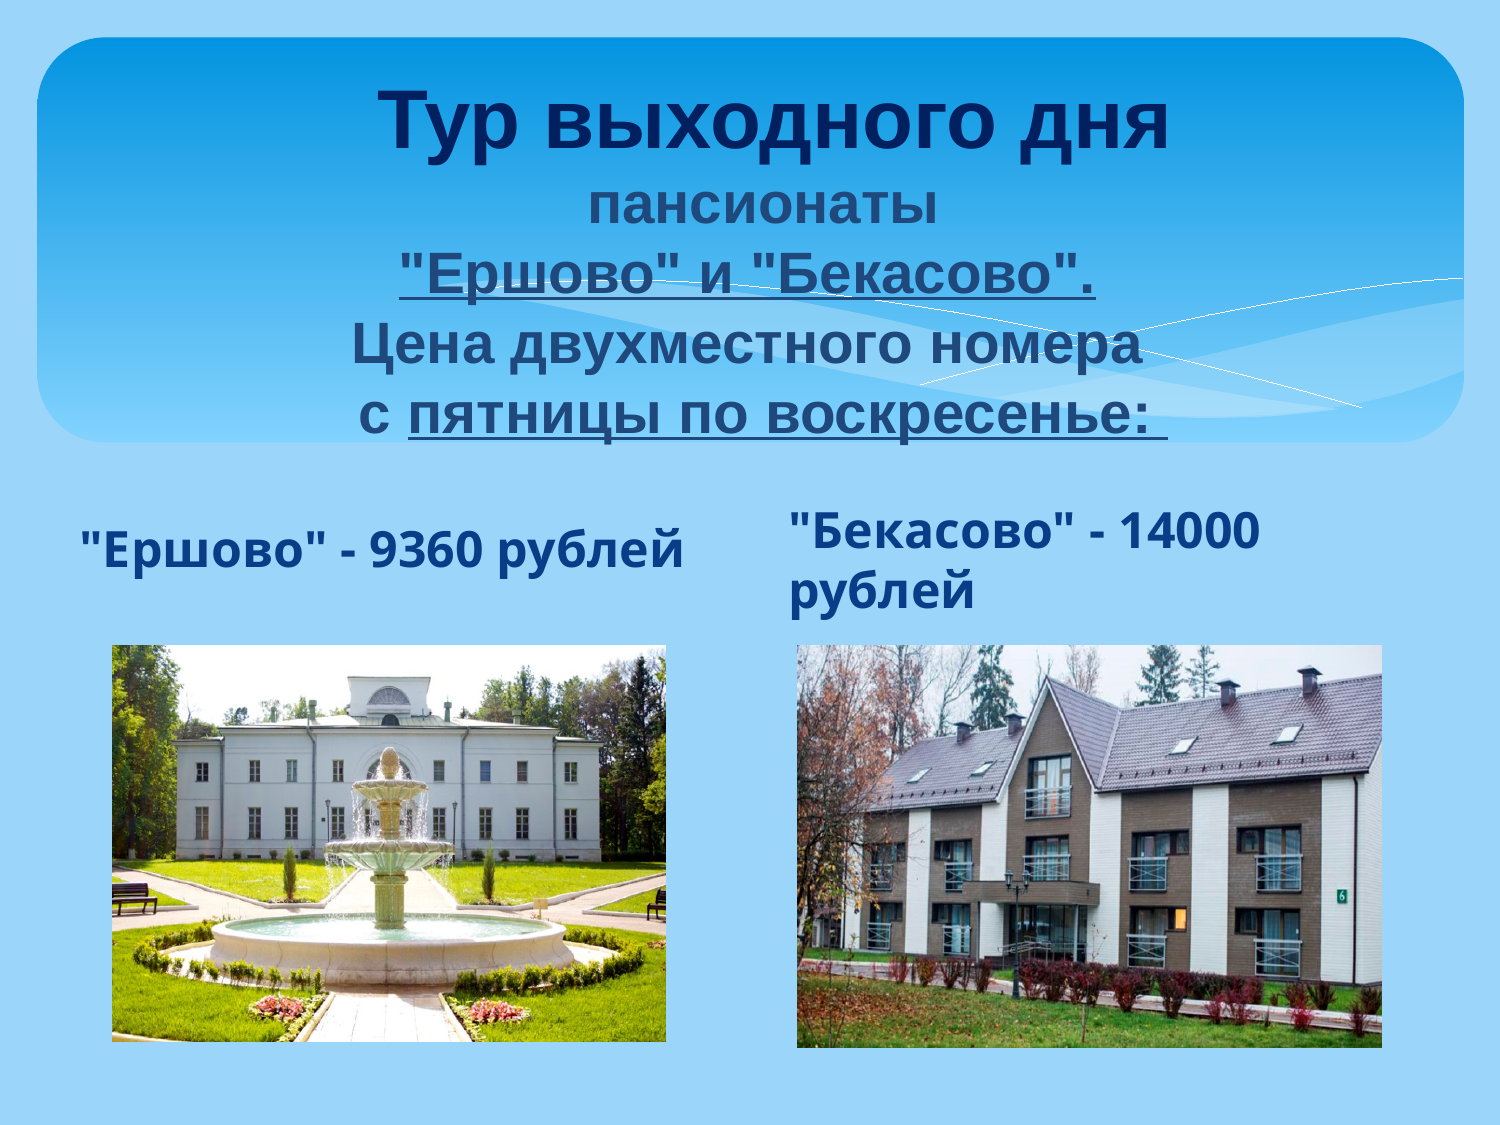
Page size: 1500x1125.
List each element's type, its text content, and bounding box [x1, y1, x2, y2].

picture [797, 645, 1382, 1048]
list "Ершово" - 9360 рублей [64, 479, 728, 585]
picture [112, 645, 666, 1042]
list "Бекасово" - 14000 рублей [773, 491, 1437, 597]
title Тур выходного дня пансионаты "Ершово" и "Бекасово". Цена двухместного номера с пятницы по воскресенье: [88, 78, 1439, 433]
